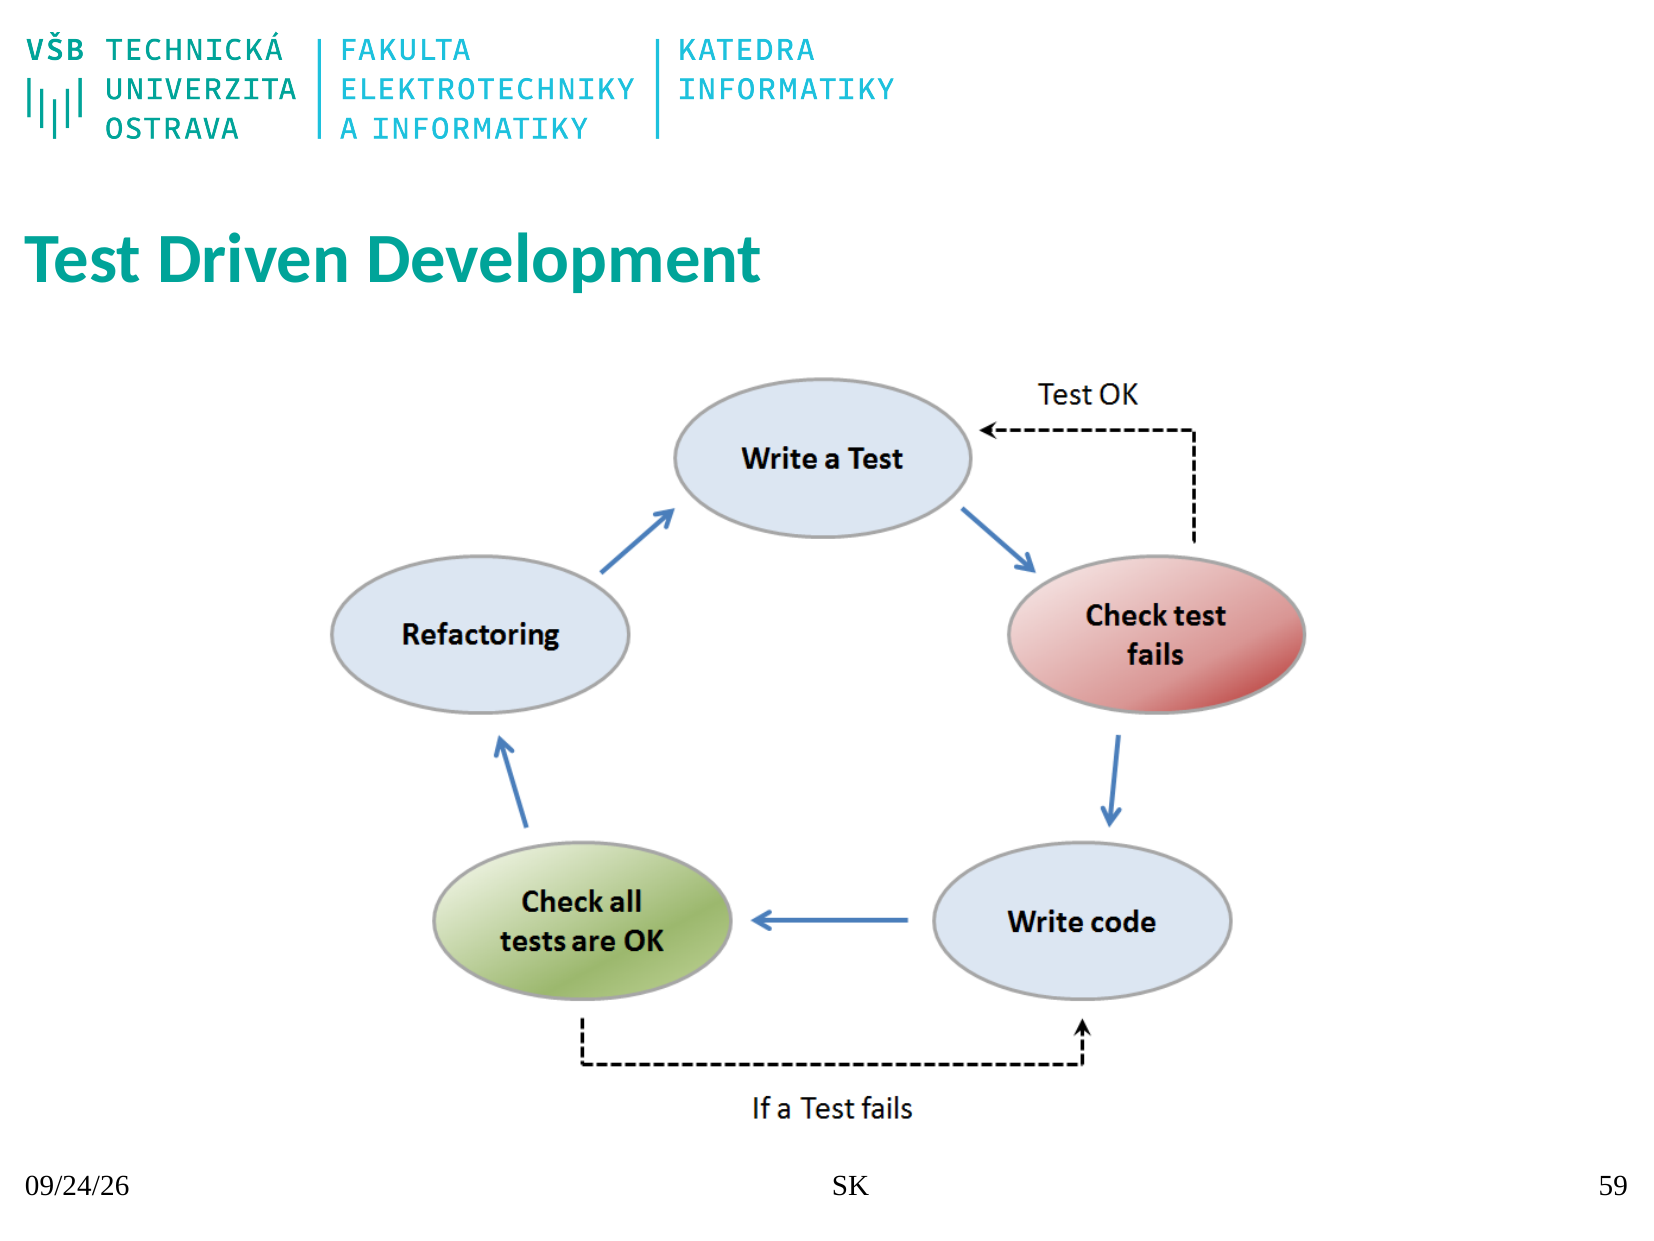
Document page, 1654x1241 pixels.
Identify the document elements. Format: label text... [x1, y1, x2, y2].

title Test Driven Development [24, 169, 1629, 300]
picture [298, 318, 1361, 1146]
text_box [90, 360, 1579, 1171]
picture [26, 31, 894, 139]
